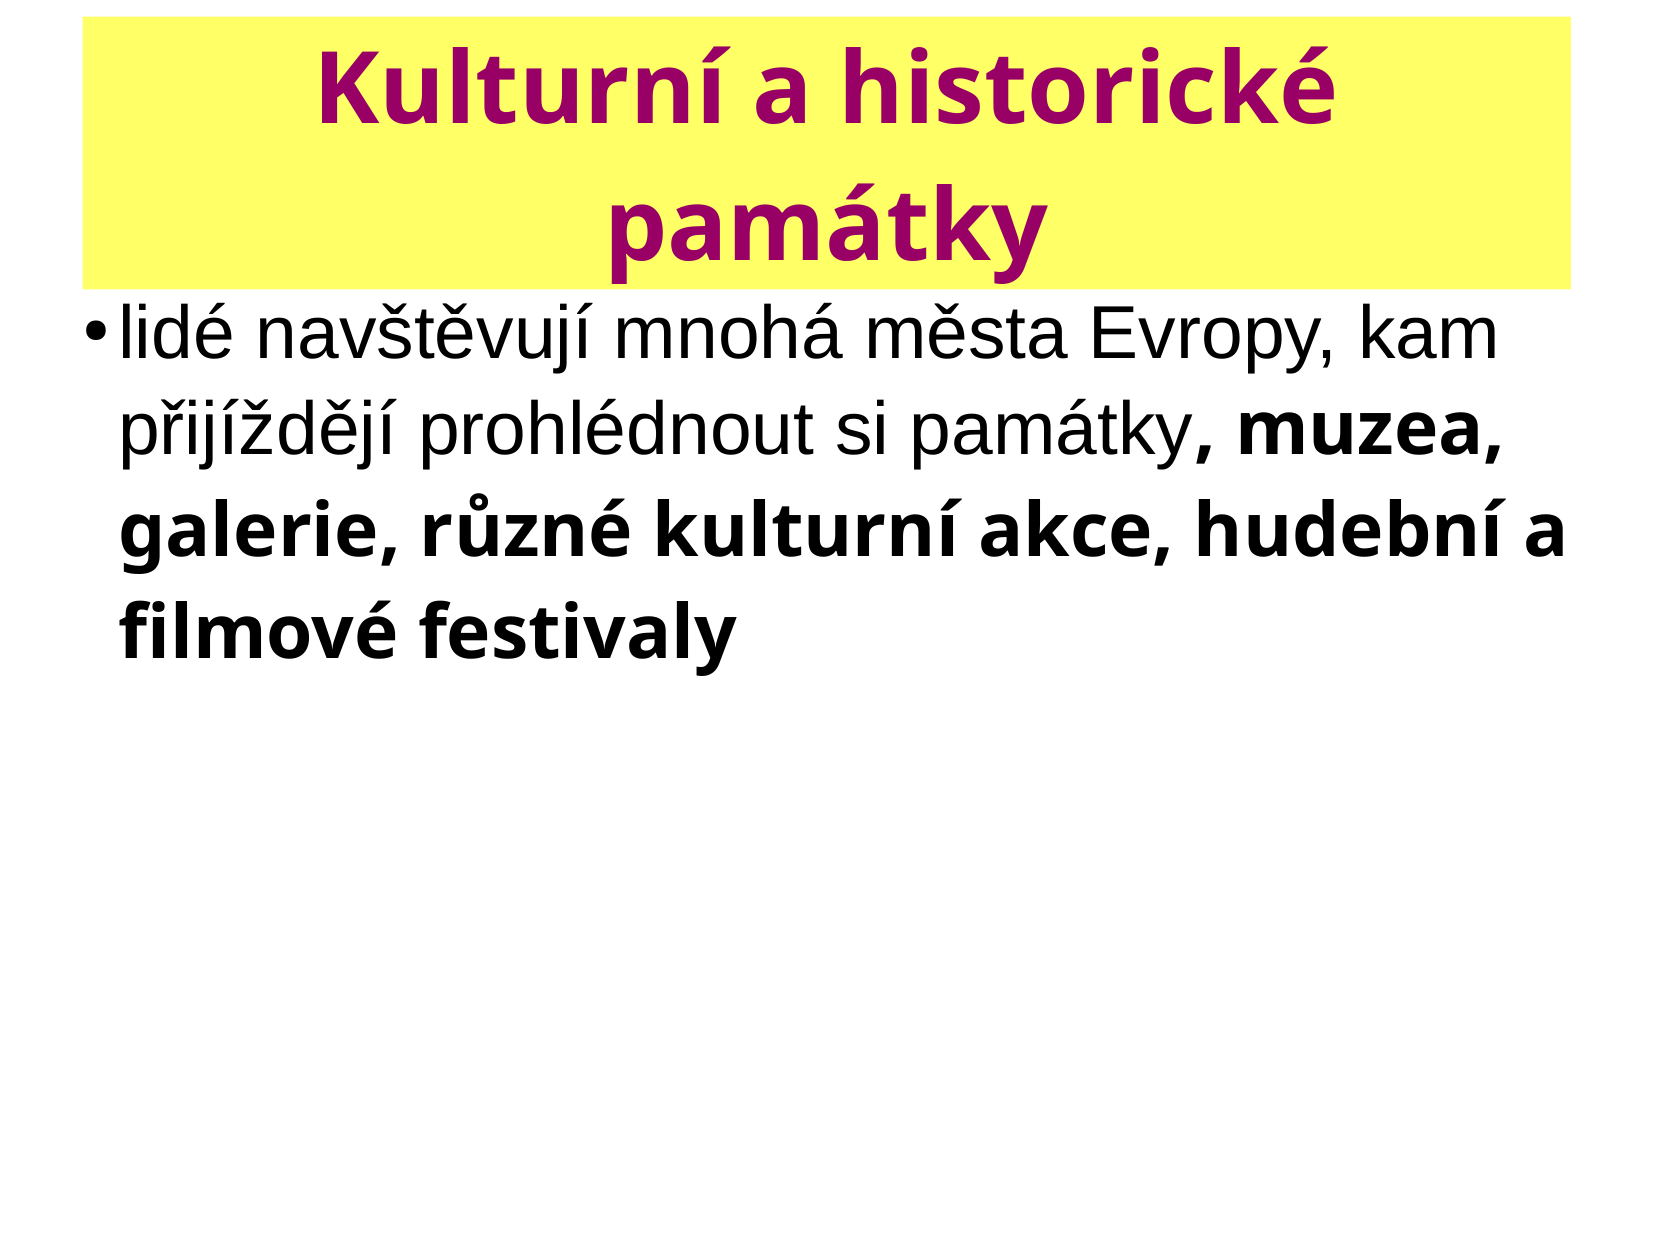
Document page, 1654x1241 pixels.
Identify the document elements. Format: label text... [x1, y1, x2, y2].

title Kulturní a historické památky [82, 49, 1571, 257]
subtitle lidé navštěvují mnohá města Evropy, kam přijíždějí prohlédnout si památky, muzea, galerie, různé kulturní akce, hudební a filmové festivaly [82, 290, 1571, 1109]
